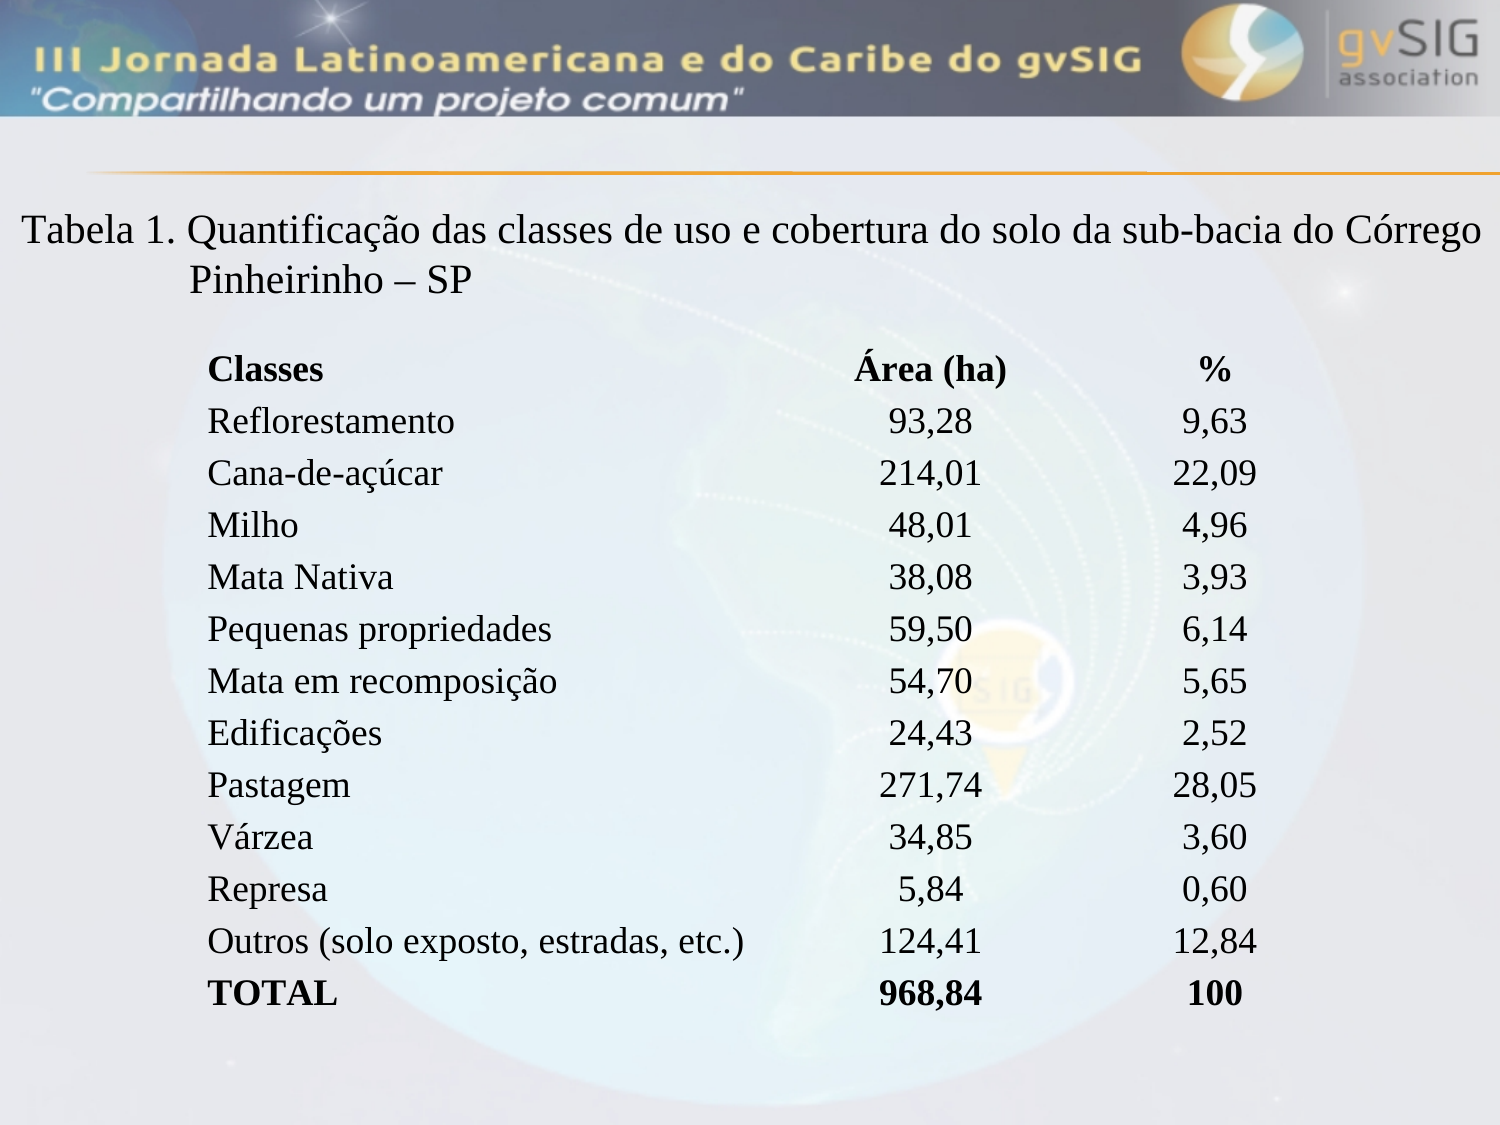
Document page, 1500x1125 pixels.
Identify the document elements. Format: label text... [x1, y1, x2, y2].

table_cell 968,84 [769, 961, 1092, 1013]
table_cell 214,01 [769, 441, 1092, 493]
table_header Área (ha) [769, 338, 1092, 389]
table_cell Edificações [200, 701, 769, 753]
table_cell 5,65 [1092, 649, 1337, 701]
table_cell Milho [200, 493, 769, 545]
table_header % [1092, 338, 1337, 389]
table_cell 54,70 [769, 649, 1092, 701]
table_cell TOTAL [200, 961, 769, 1013]
table_cell 34,85 [769, 805, 1092, 857]
table_cell 9,63 [1092, 389, 1337, 441]
table_cell 38,08 [769, 545, 1092, 597]
table_cell Reflorestamento [200, 389, 769, 441]
table_cell 3,60 [1092, 805, 1337, 857]
table_cell Mata em recomposição [200, 649, 769, 701]
table_cell Outros (solo exposto, estradas, etc.) [200, 909, 769, 961]
table_cell 93,28 [769, 389, 1092, 441]
table_cell 4,96 [1092, 493, 1337, 545]
table_cell Pastagem [200, 753, 769, 805]
table_cell 48,01 [769, 493, 1092, 545]
table_cell Pequenas propriedades [200, 597, 769, 649]
picture [0, 0, 1500, 1125]
table_cell 3,93 [1092, 545, 1337, 597]
table_cell Mata Nativa [200, 545, 769, 597]
table_cell 0,60 [1092, 857, 1337, 909]
table_cell 124,41 [769, 909, 1092, 961]
table_cell Várzea [200, 805, 769, 857]
table_cell 271,74 [769, 753, 1092, 805]
table_cell Represa [200, 857, 769, 909]
table_cell 59,50 [769, 597, 1092, 649]
table_cell 24,43 [769, 701, 1092, 753]
table_cell 100 [1092, 961, 1337, 1013]
table_cell 22,09 [1092, 441, 1337, 493]
table_cell Cana-de-açúcar [200, 441, 769, 493]
table_header Classes [200, 338, 769, 389]
table_cell 5,84 [769, 857, 1092, 909]
table_cell 2,52 [1092, 701, 1337, 753]
text_box Tabela 1. Quantificação das classes de uso e cobertura do solo da sub-bacia do Córrego Pinheirinho – SP [6, 194, 1500, 310]
table_cell 28,05 [1092, 753, 1337, 805]
table_cell 12,84 [1092, 909, 1337, 961]
table_cell 6,14 [1092, 597, 1337, 649]
